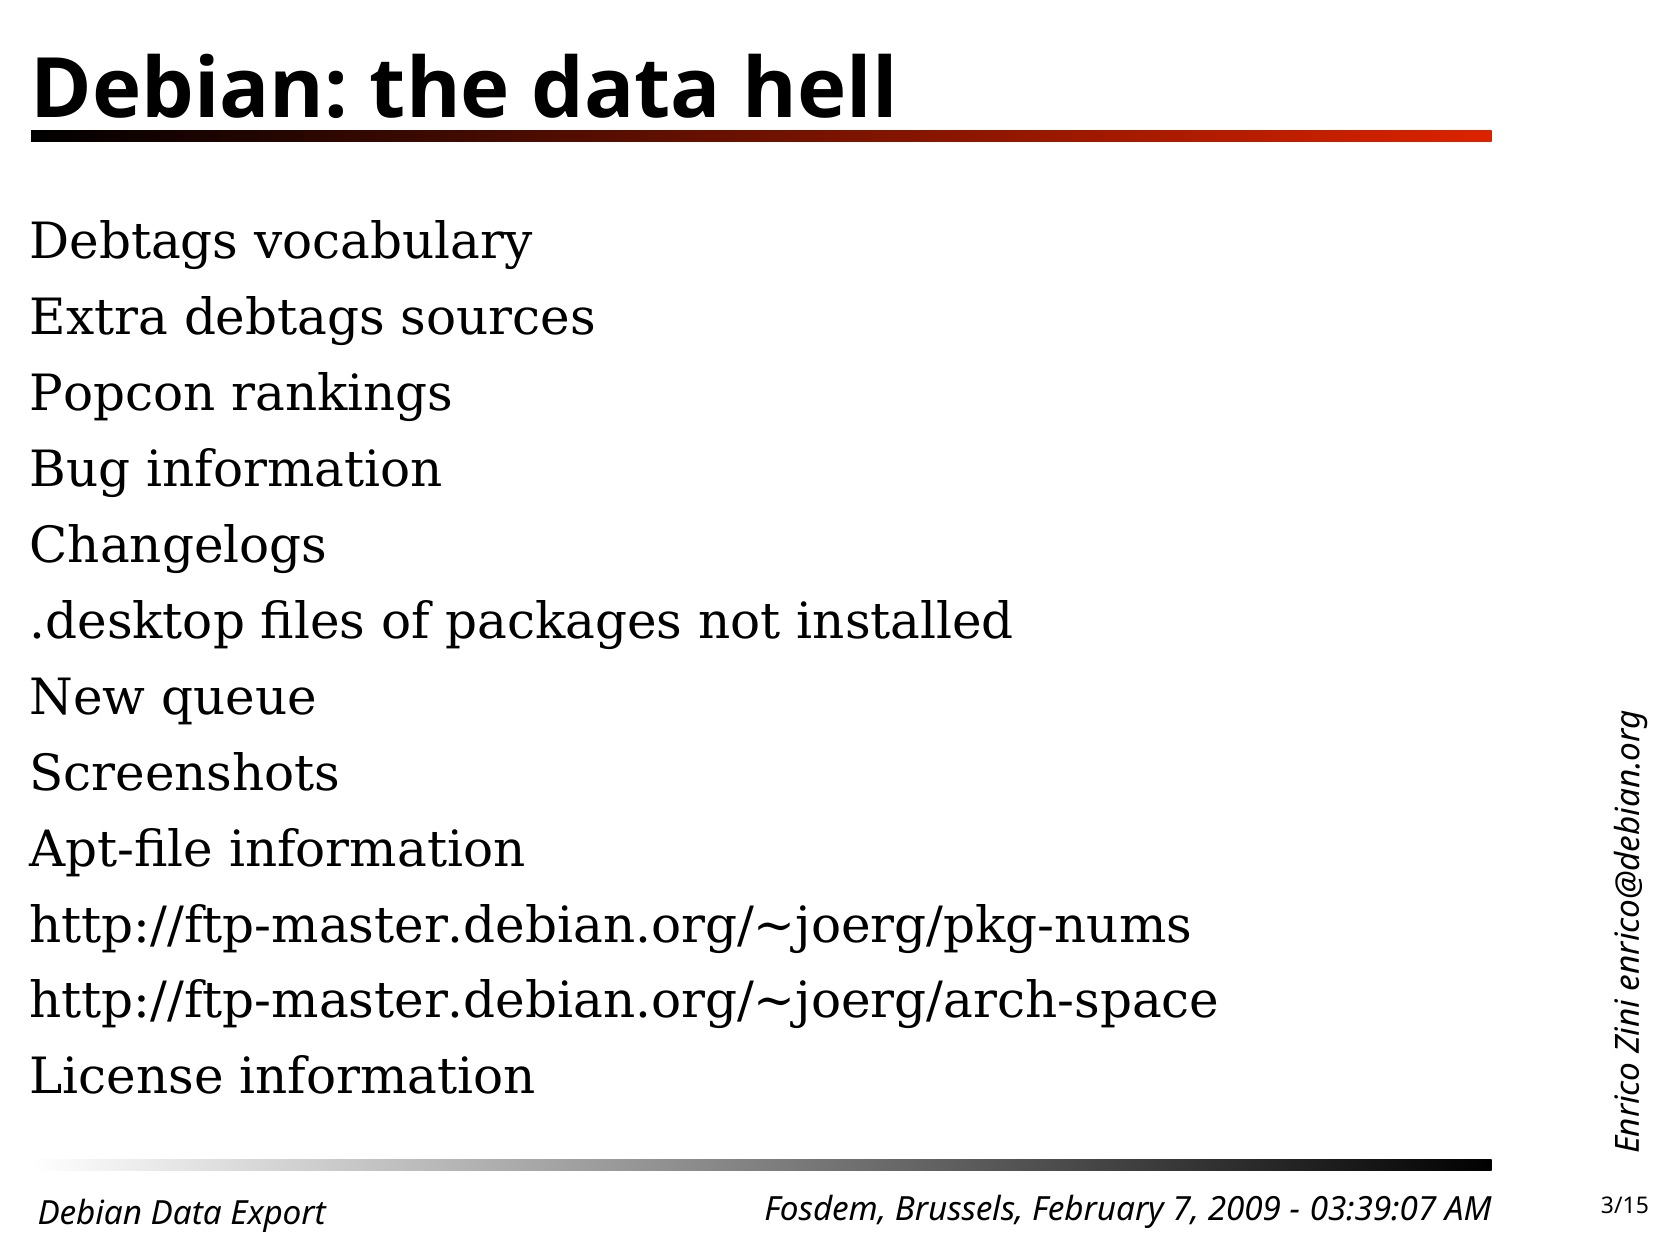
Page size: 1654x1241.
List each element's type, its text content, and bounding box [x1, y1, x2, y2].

text_box Debtags vocabulary Extra debtags sources Popcon rankings Bug information Changelogs .desktop files of packages not installed New queue Screenshots Apt-file information http://ftp-master.debian.org/~joerg/pkg-nums http://ftp-master.debian.org/~joerg/arch-space License information [29, 212, 1506, 1152]
text_box Debian: the data hell [30, 28, 1438, 163]
